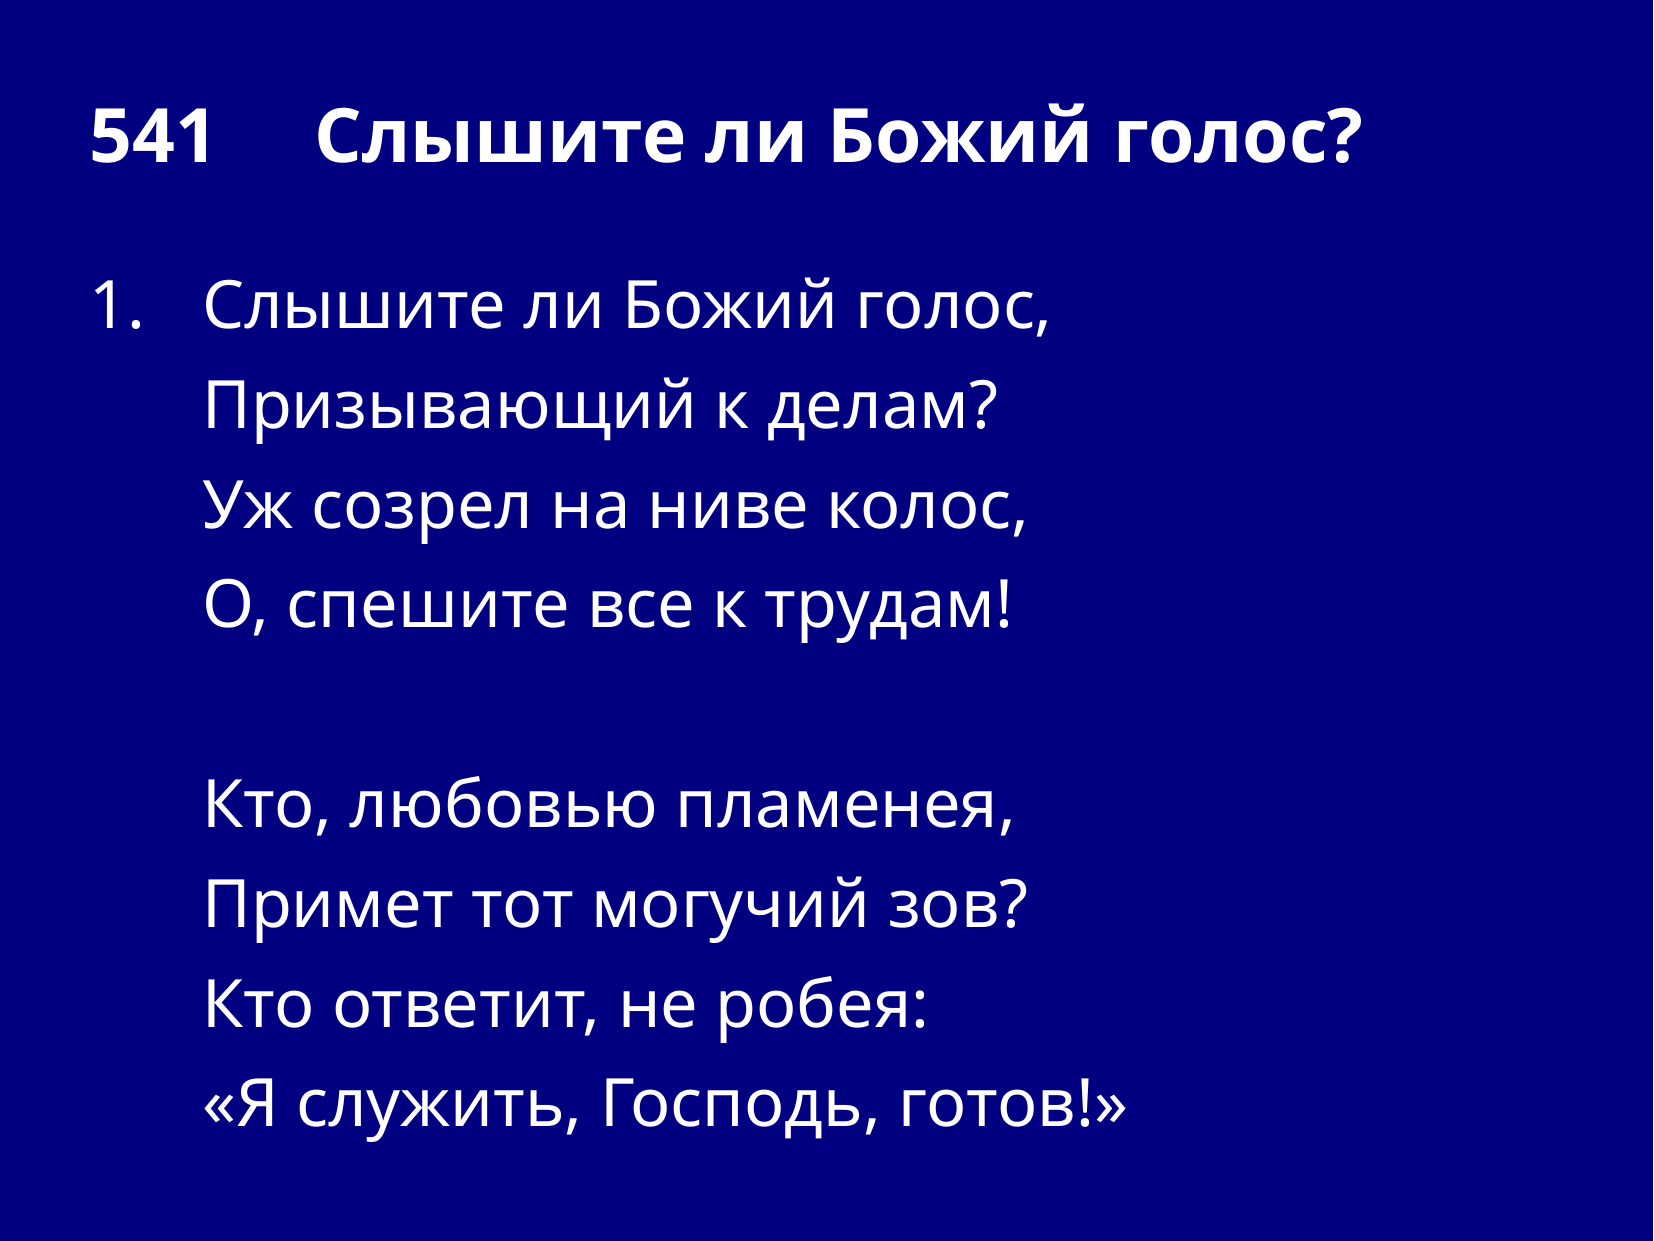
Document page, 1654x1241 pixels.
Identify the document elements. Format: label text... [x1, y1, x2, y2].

text_box 1. Слышите ли Божий голос, Призывающий к делам? Уж созрел на ниве колос, О, спешите все к трудам! Кто, любовью пламенея, Примет тот могучий зов? Кто ответит, не робея: «Я служить, Господь, готов!» [75, 188, 1576, 1163]
text_box 541 Слышите ли Божий голос? [75, 75, 1576, 188]
